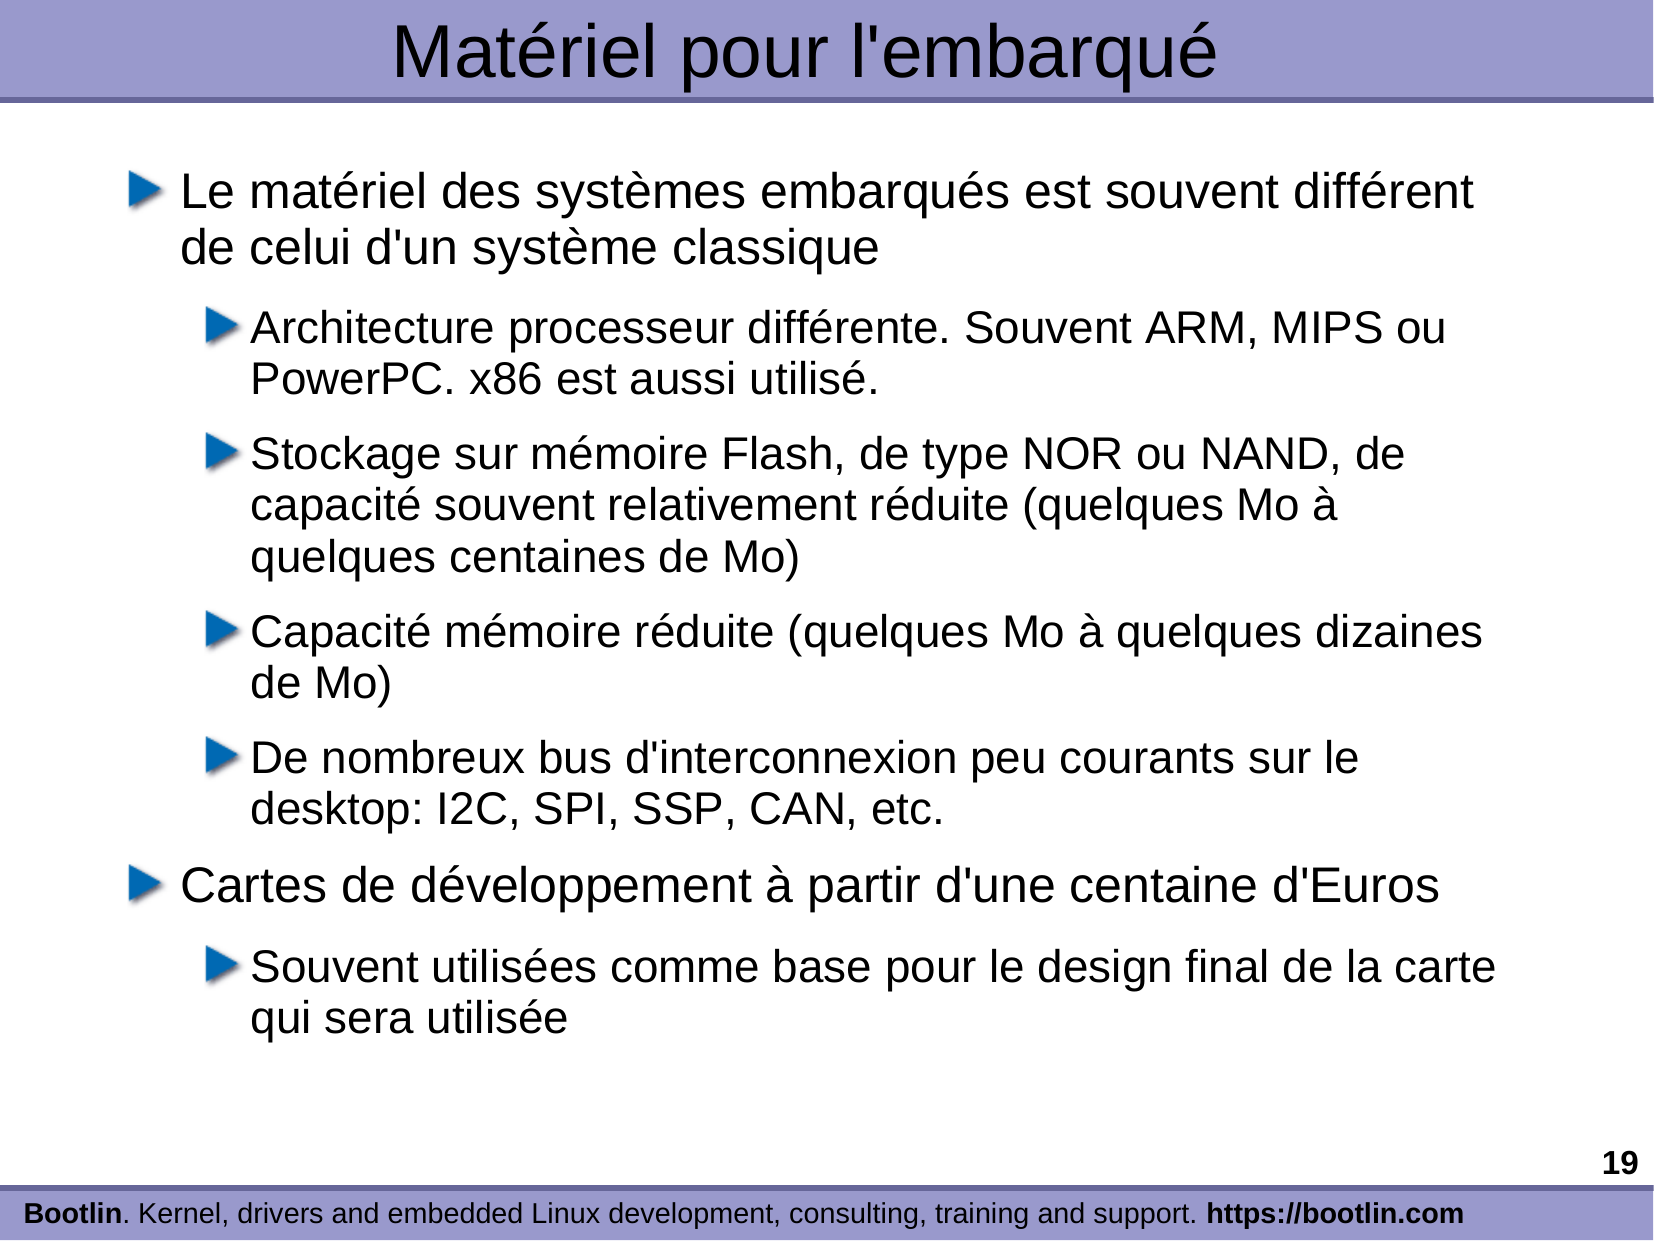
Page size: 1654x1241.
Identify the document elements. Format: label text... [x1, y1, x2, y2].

list Le matériel des systèmes embarqués est souvent différent de celui d'un système classique Architecture processeur différente. Souvent ARM, MIPS ou PowerPC. x86 est aussi utilisé. Stockage sur mémoire Flash, de type NOR ou NAND, de capacité souvent relativement réduite (quelques Mo à quelques centaines de Mo) Capacité mémoire réduite (quelques Mo à quelques dizaines de Mo) De nombreux bus d'interconnexion peu courants sur le desktop: I2C, SPI, SSP, CAN, etc. Cartes de développement à partir d'une centaine d'Euros Souvent utilisées comme base pour le design final de la carte qui sera utilisée [109, 163, 1515, 1126]
title Matériel pour l'embarqué [60, 5, 1551, 97]
